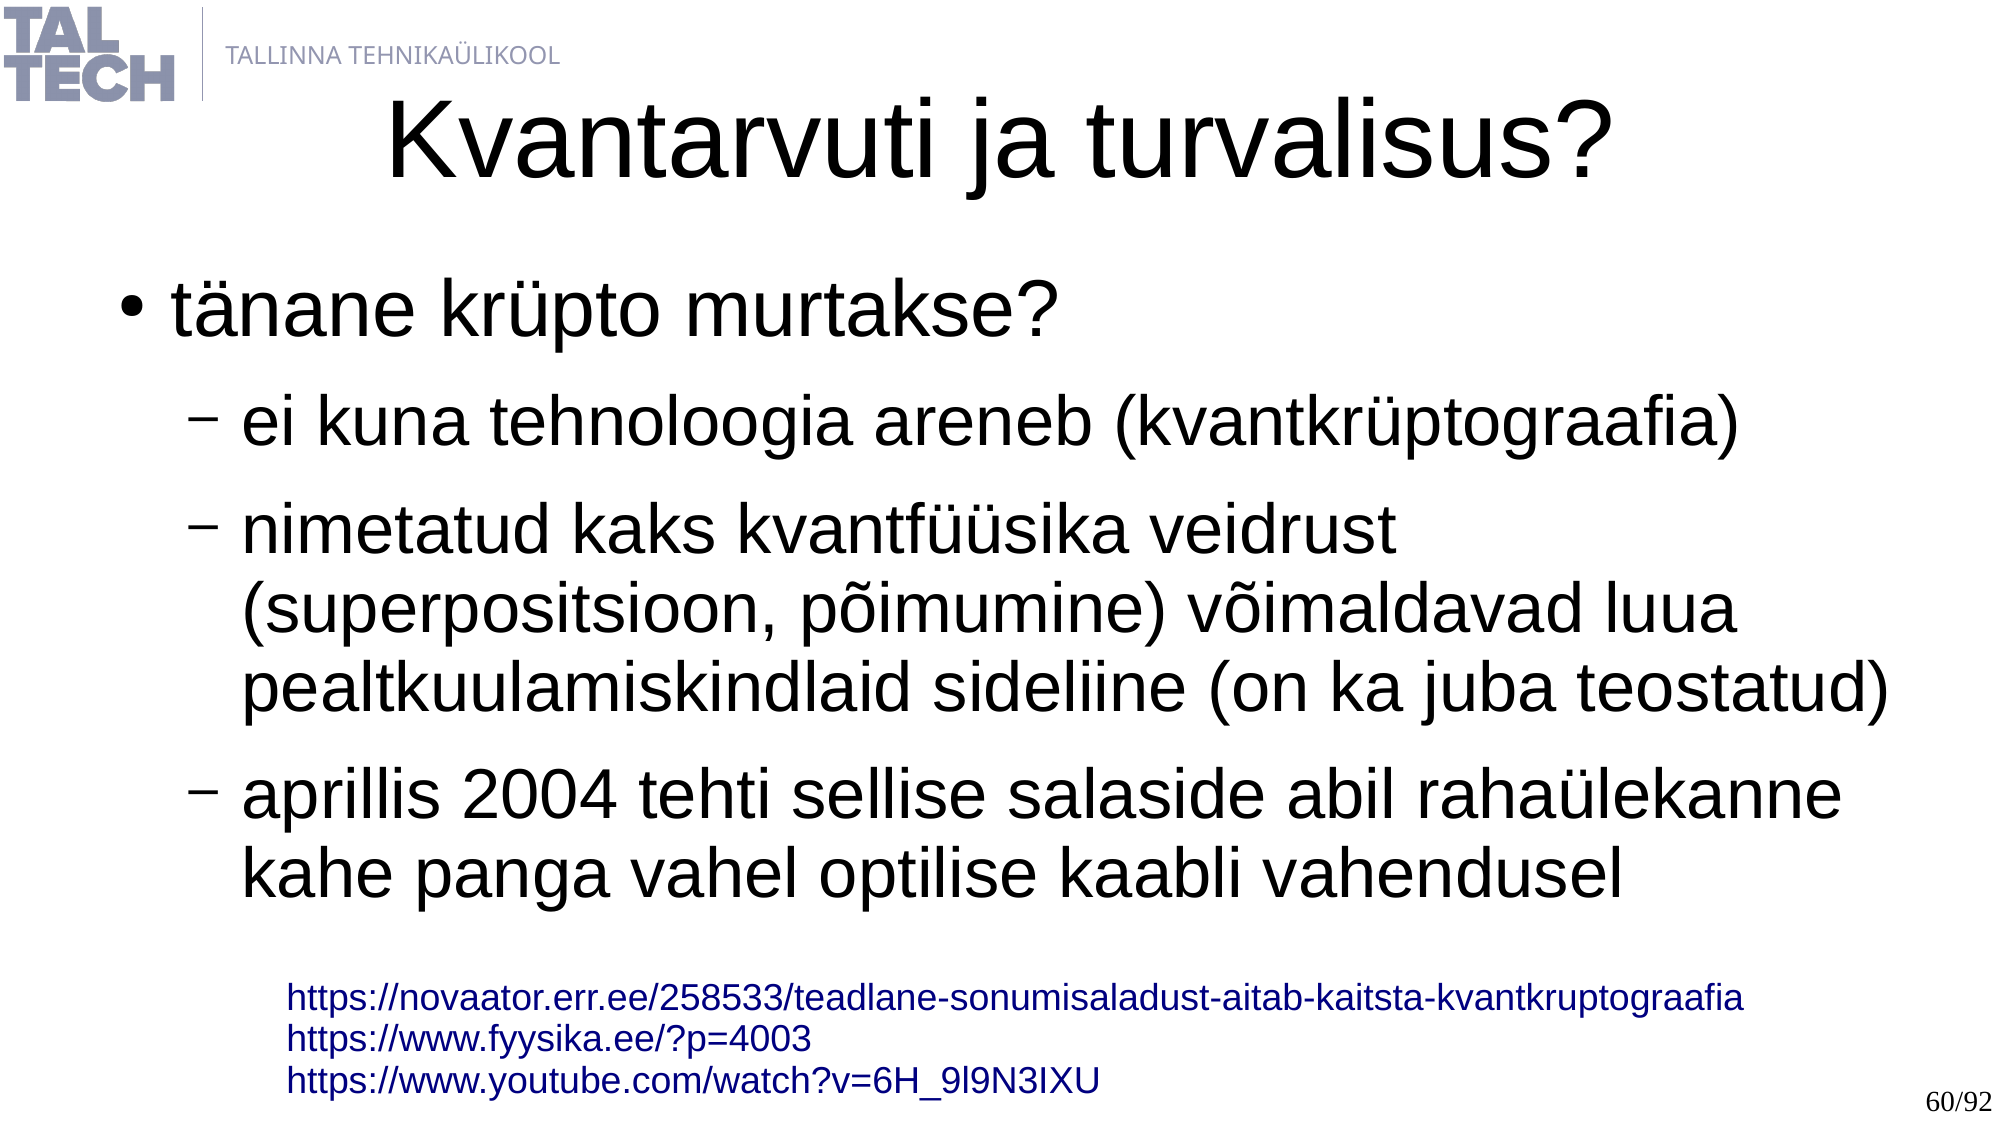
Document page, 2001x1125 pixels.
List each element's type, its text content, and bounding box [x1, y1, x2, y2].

title Kvantarvuti ja turvalisus? [99, 44, 1901, 233]
text_box https://novaator.err.ee/258533/teadlane-sonumisaladust-aitab-kaitsta-kvantkruptograafia https://www.fyysika.ee/?p=4003 https://www.youtube.com/watch?v=6H_9l9N3IXU [271, 968, 1843, 1110]
picture [0, 0, 178, 107]
list tänane krüpto murtakse? ei kuna tehnoloogia areneb (kvantkrüptograafia) nimetatud kaks kvantfüüsika veidrust (superpositsioon, põimumine) võimaldavad luua pealtkuulamiskindlaid sideliine (on ka juba teostatud) aprillis 2004 tehti sellise salaside abil rahaülekanne kahe panga vahel optilise kaabli vahendusel [99, 263, 1901, 957]
